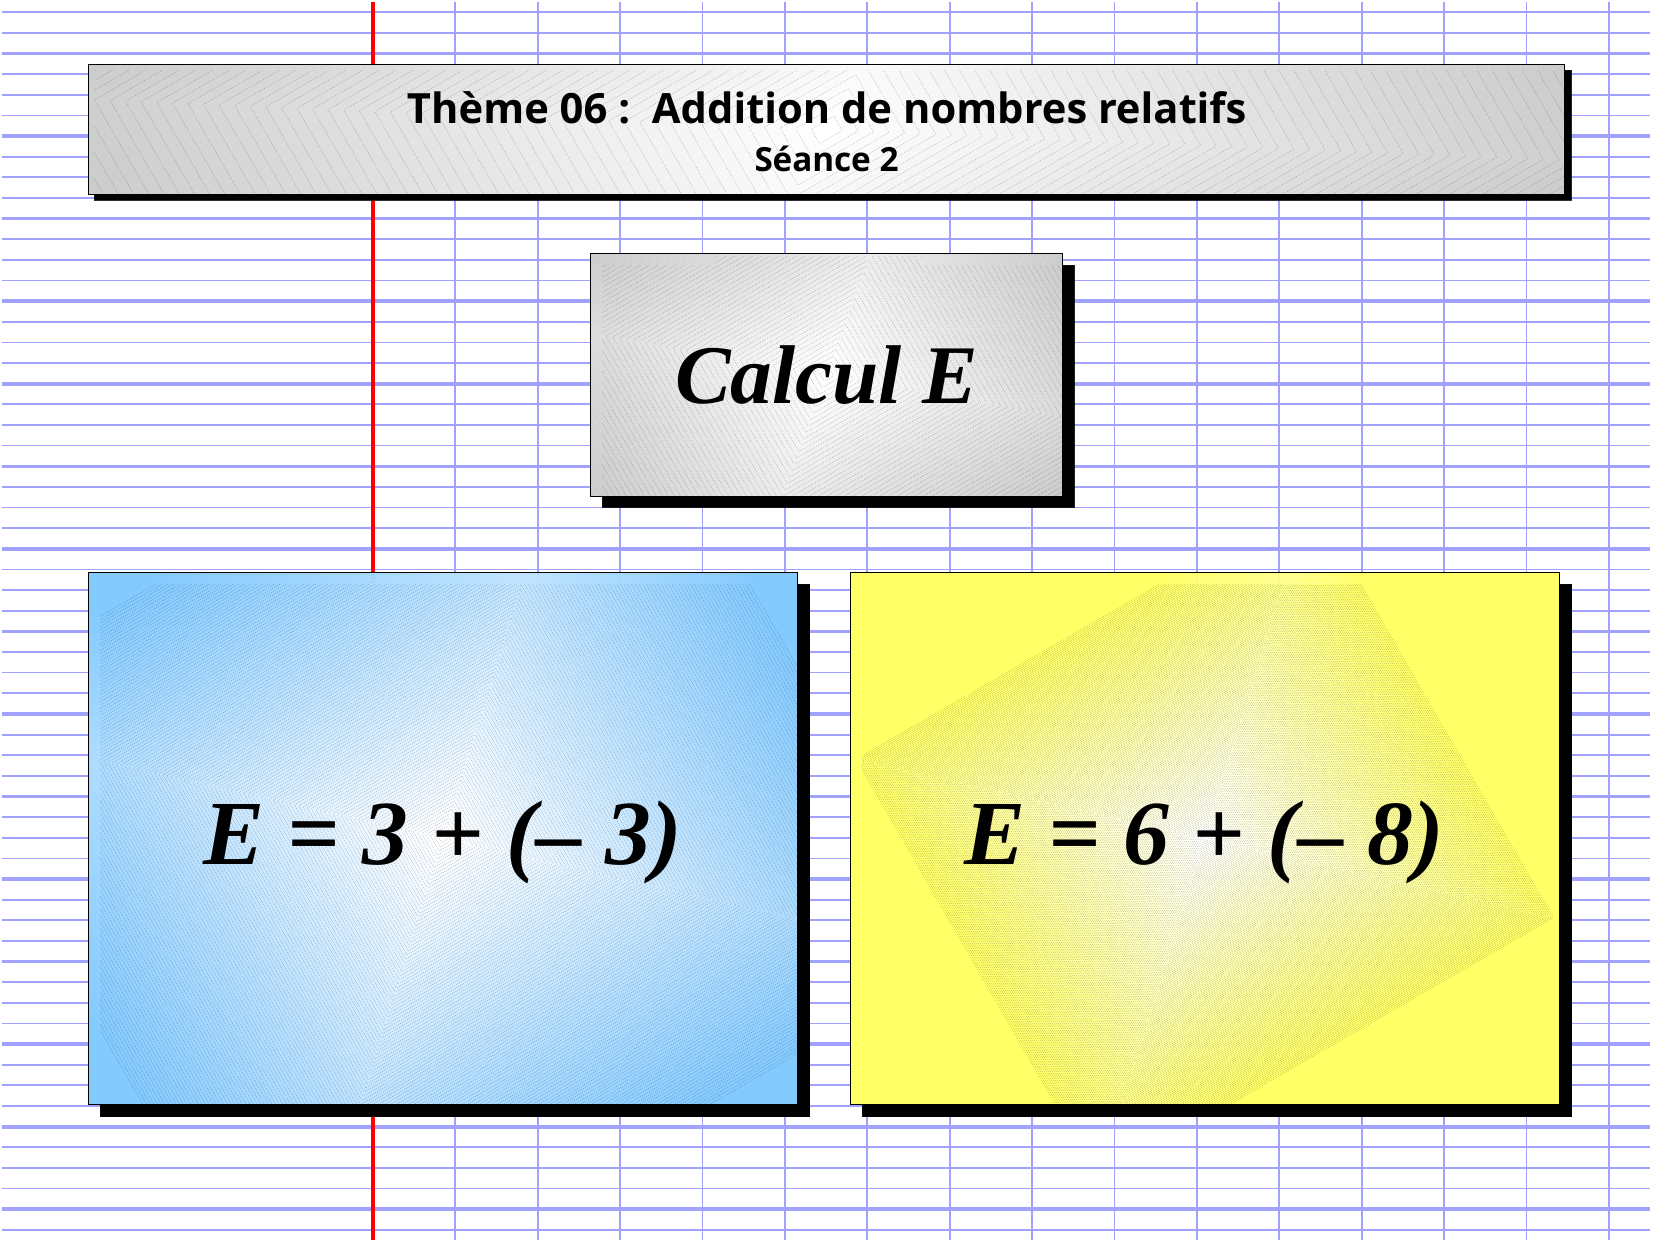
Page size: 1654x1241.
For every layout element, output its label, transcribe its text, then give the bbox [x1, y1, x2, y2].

text_box E = 6 + (– 8) [850, 572, 1560, 1105]
picture [0, 0, 1654, 1241]
text_box Calcul E [590, 253, 1063, 497]
text_box E = 3 + (– 3) [88, 572, 798, 1105]
text_box Thème 06 : Addition de nombres relatifs Séance 2 [88, 64, 1565, 195]
